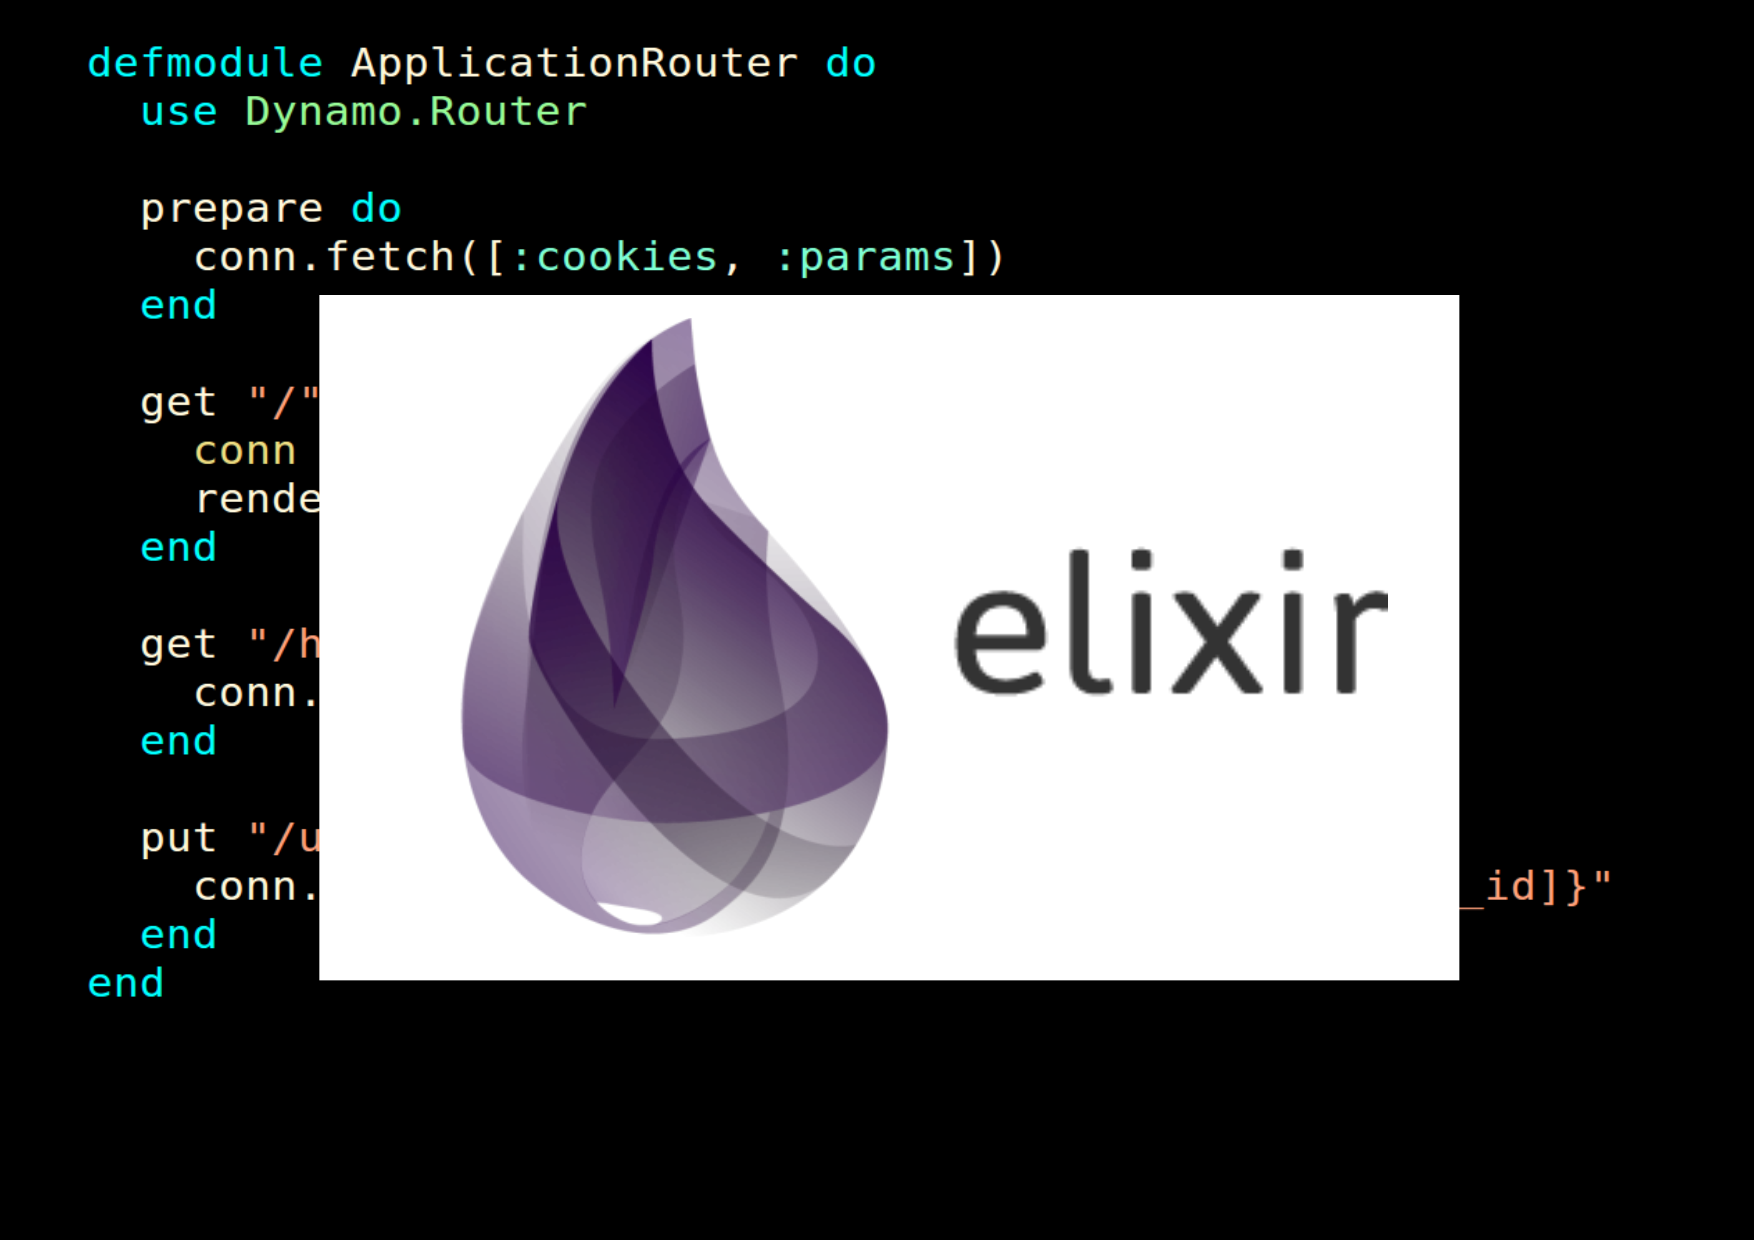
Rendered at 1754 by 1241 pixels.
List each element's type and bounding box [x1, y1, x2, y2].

text_box [319, 295, 1460, 981]
picture [87, 40, 1698, 1019]
